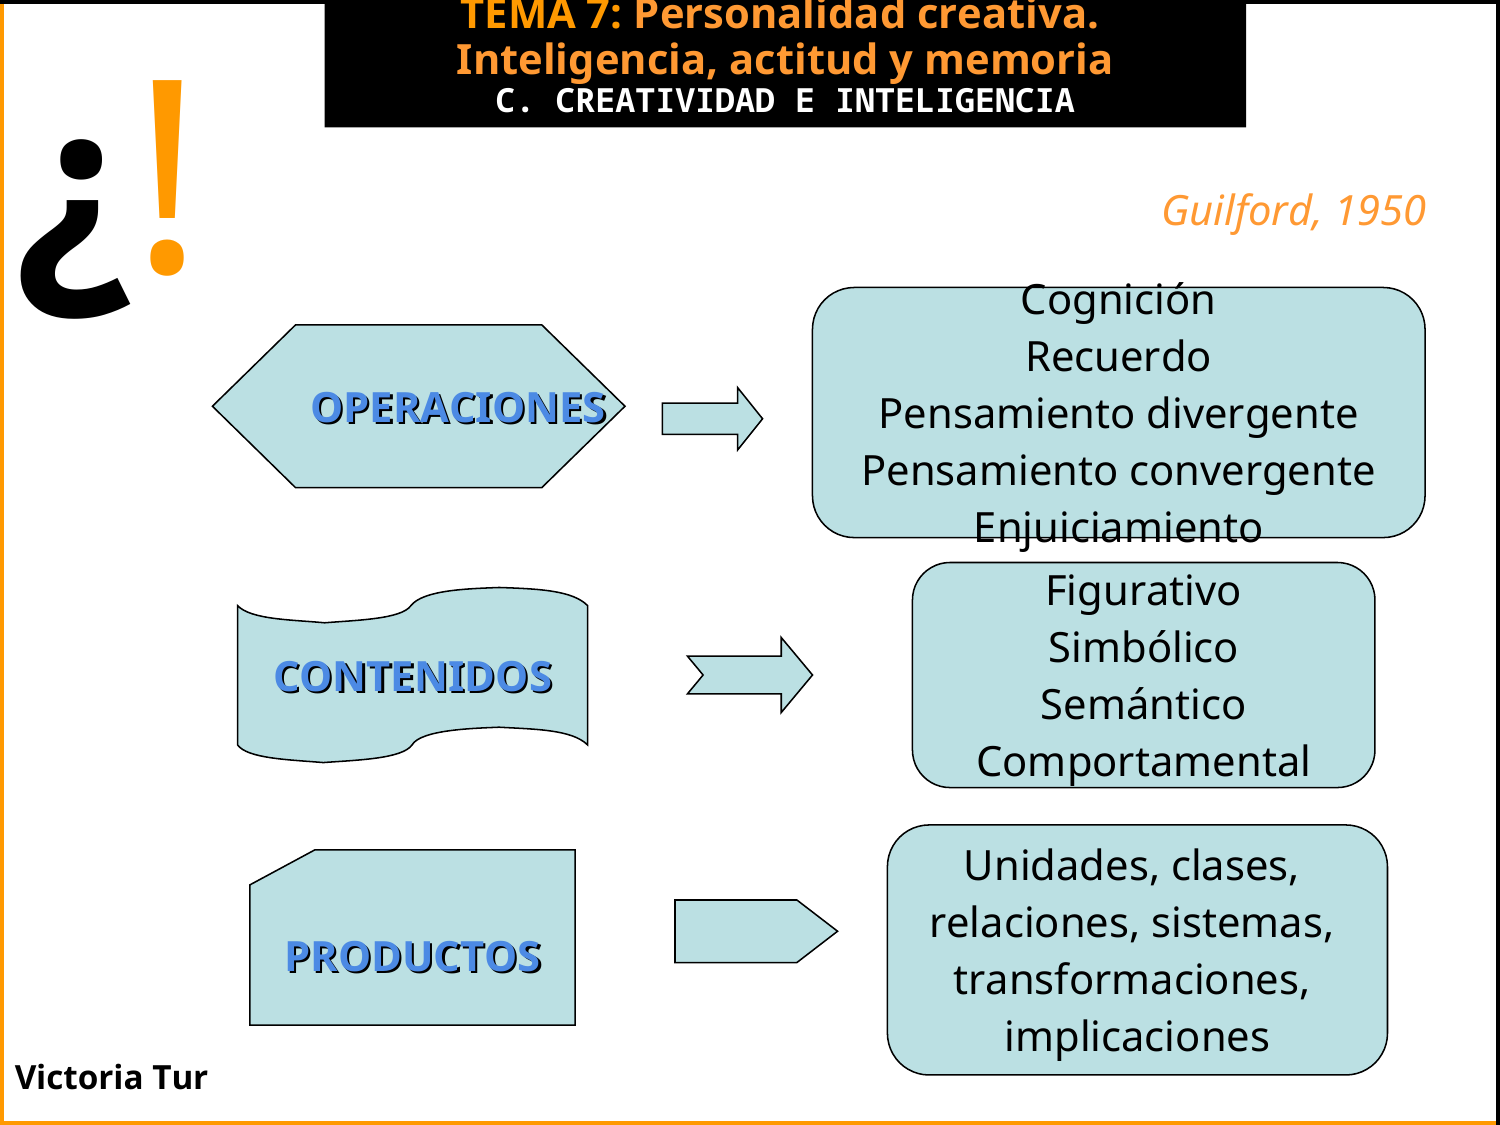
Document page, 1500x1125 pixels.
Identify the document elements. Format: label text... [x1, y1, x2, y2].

text_box Figurativo Simbólico Semántico Comportamental [912, 562, 1375, 788]
text_box OPERACIONES [212, 324, 625, 488]
text_box PRODUCTOS [249, 849, 576, 1026]
text_box [675, 900, 838, 963]
text_box [662, 387, 763, 451]
text_box CONTENIDOS [237, 587, 588, 763]
text_box Cognición Recuerdo Pensamiento divergente Pensamiento convergente Enjuiciamiento [812, 287, 1426, 538]
text_box Guilford, 1950 [1146, 172, 1442, 246]
text_box [687, 637, 813, 713]
text_box Unidades, clases, relaciones, sistemas, transformaciones, implicaciones [887, 824, 1388, 1075]
